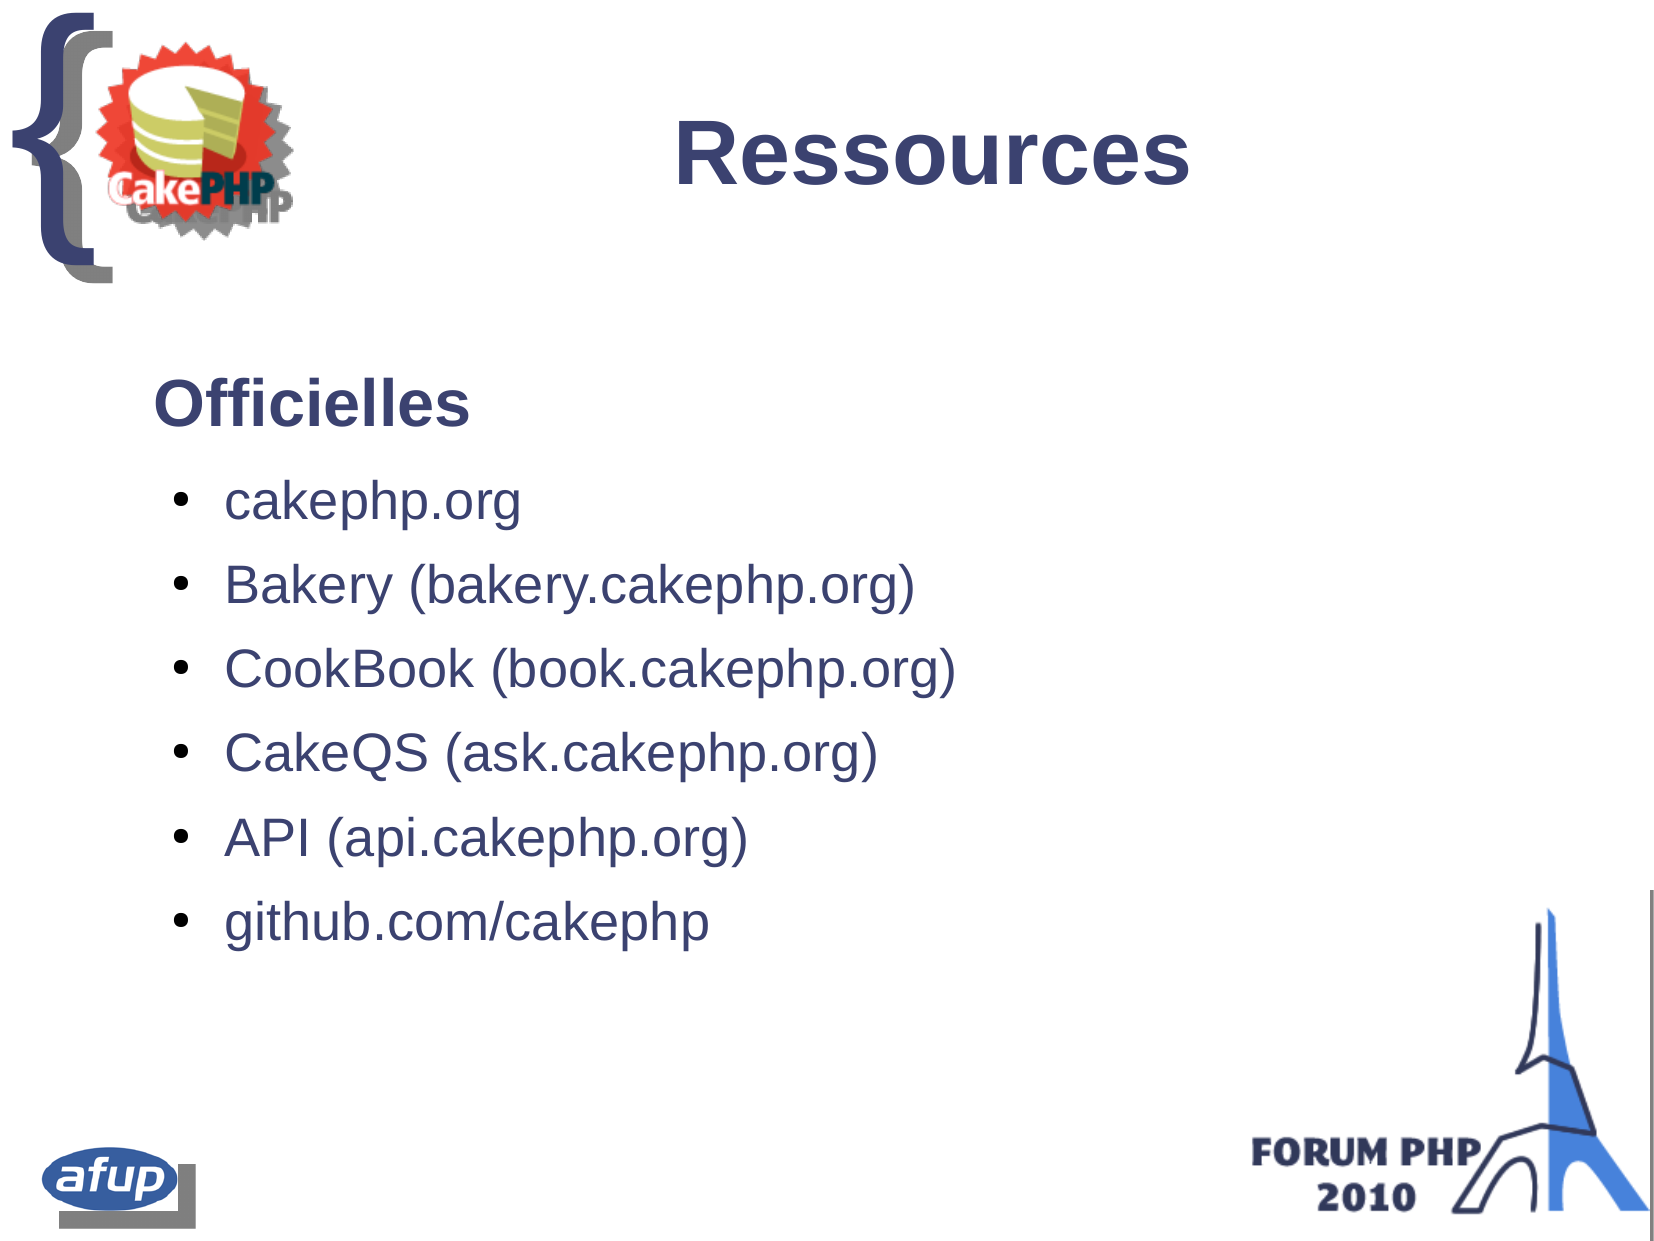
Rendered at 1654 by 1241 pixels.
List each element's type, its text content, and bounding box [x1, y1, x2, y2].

title Ressources [295, 49, 1571, 257]
picture [88, 35, 284, 231]
picture [1240, 872, 1650, 1241]
picture [41, 1146, 178, 1211]
list Officielles cakephp.org Bakery (bakery.cakephp.org) CookBook (book.cakephp.org) CakeQS (ask.cakephp.org) API (api.cakephp.org) github.com/cakephp [82, 290, 1571, 1094]
